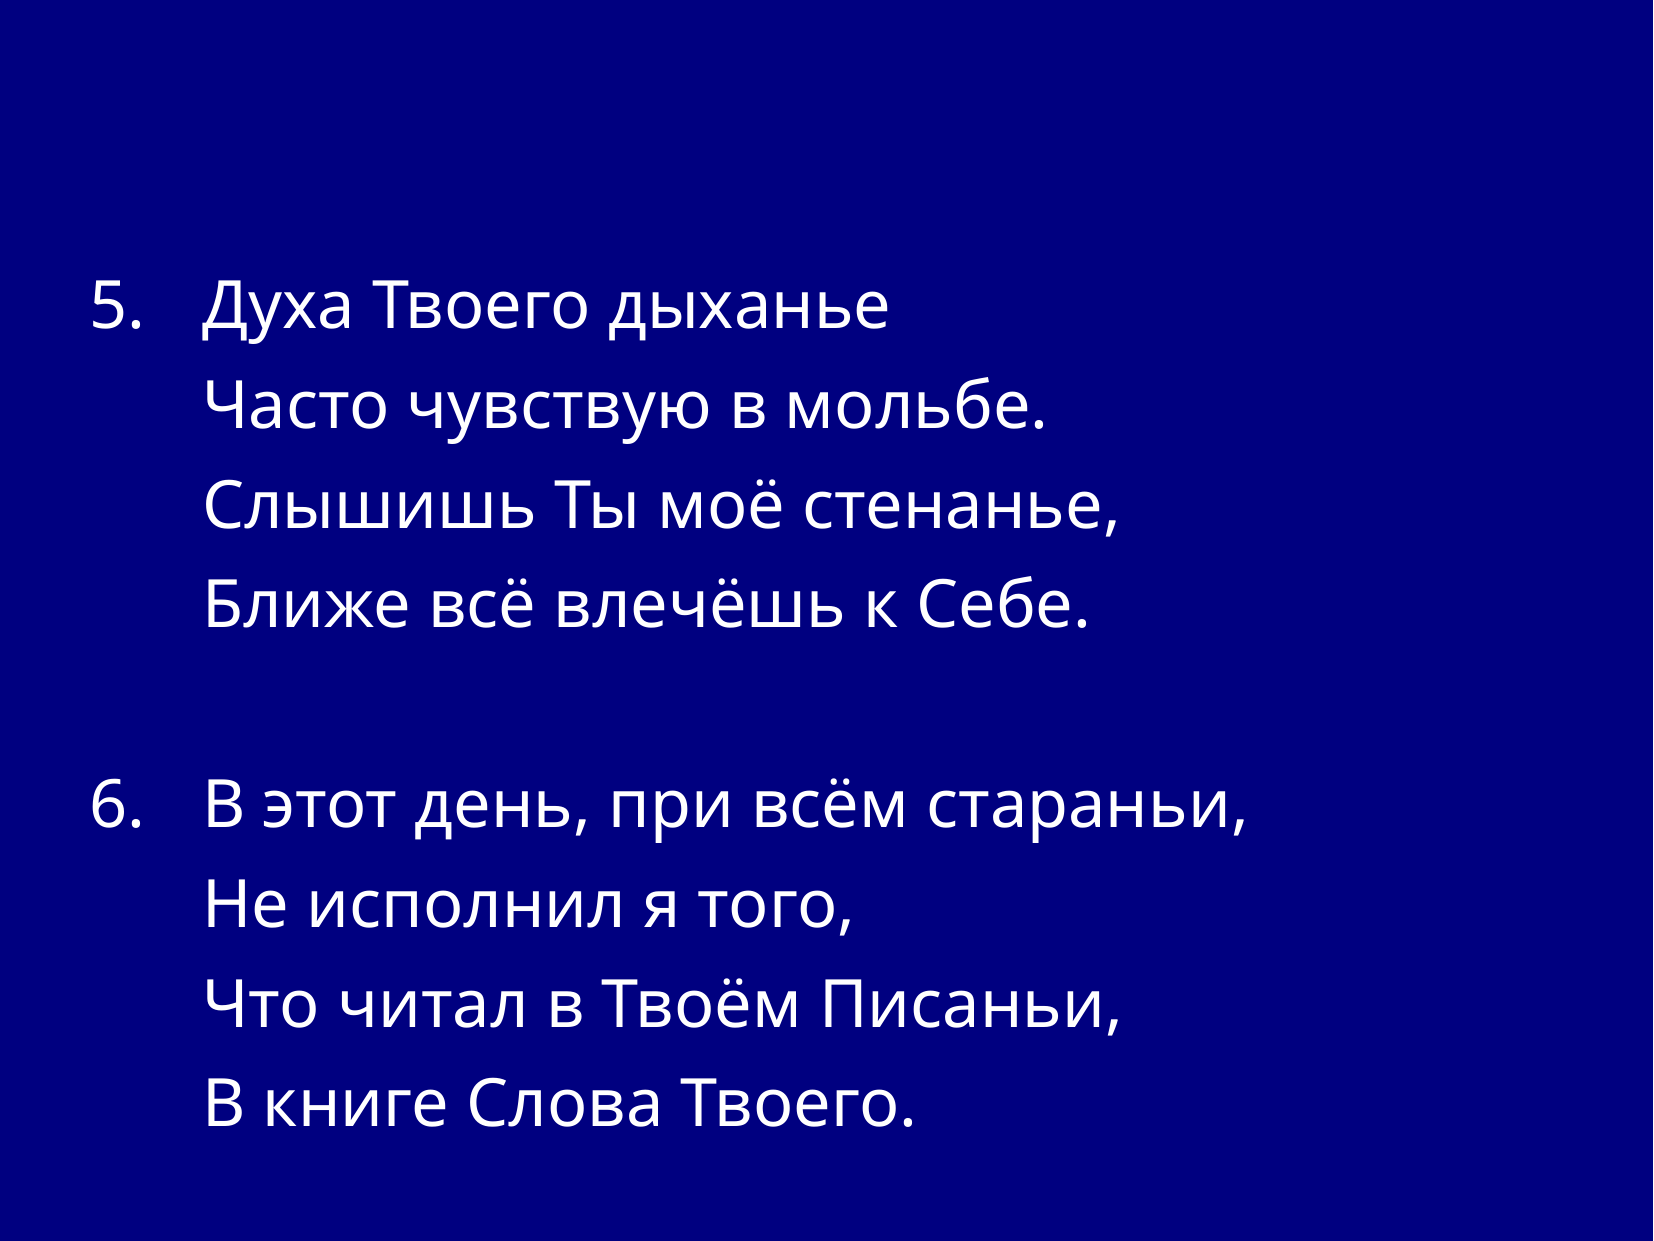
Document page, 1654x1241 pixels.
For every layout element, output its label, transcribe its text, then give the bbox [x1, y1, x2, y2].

text_box 5. Духа Твоего дыханье Часто чувствую в мольбе. Слышишь Ты моё стенанье, Ближе всё влечёшь к Себе. 6. В этот день, при всём стараньи, Не исполнил я того, Что читал в Твоём Писаньи, В книге Слова Твоего. [75, 150, 1576, 1163]
